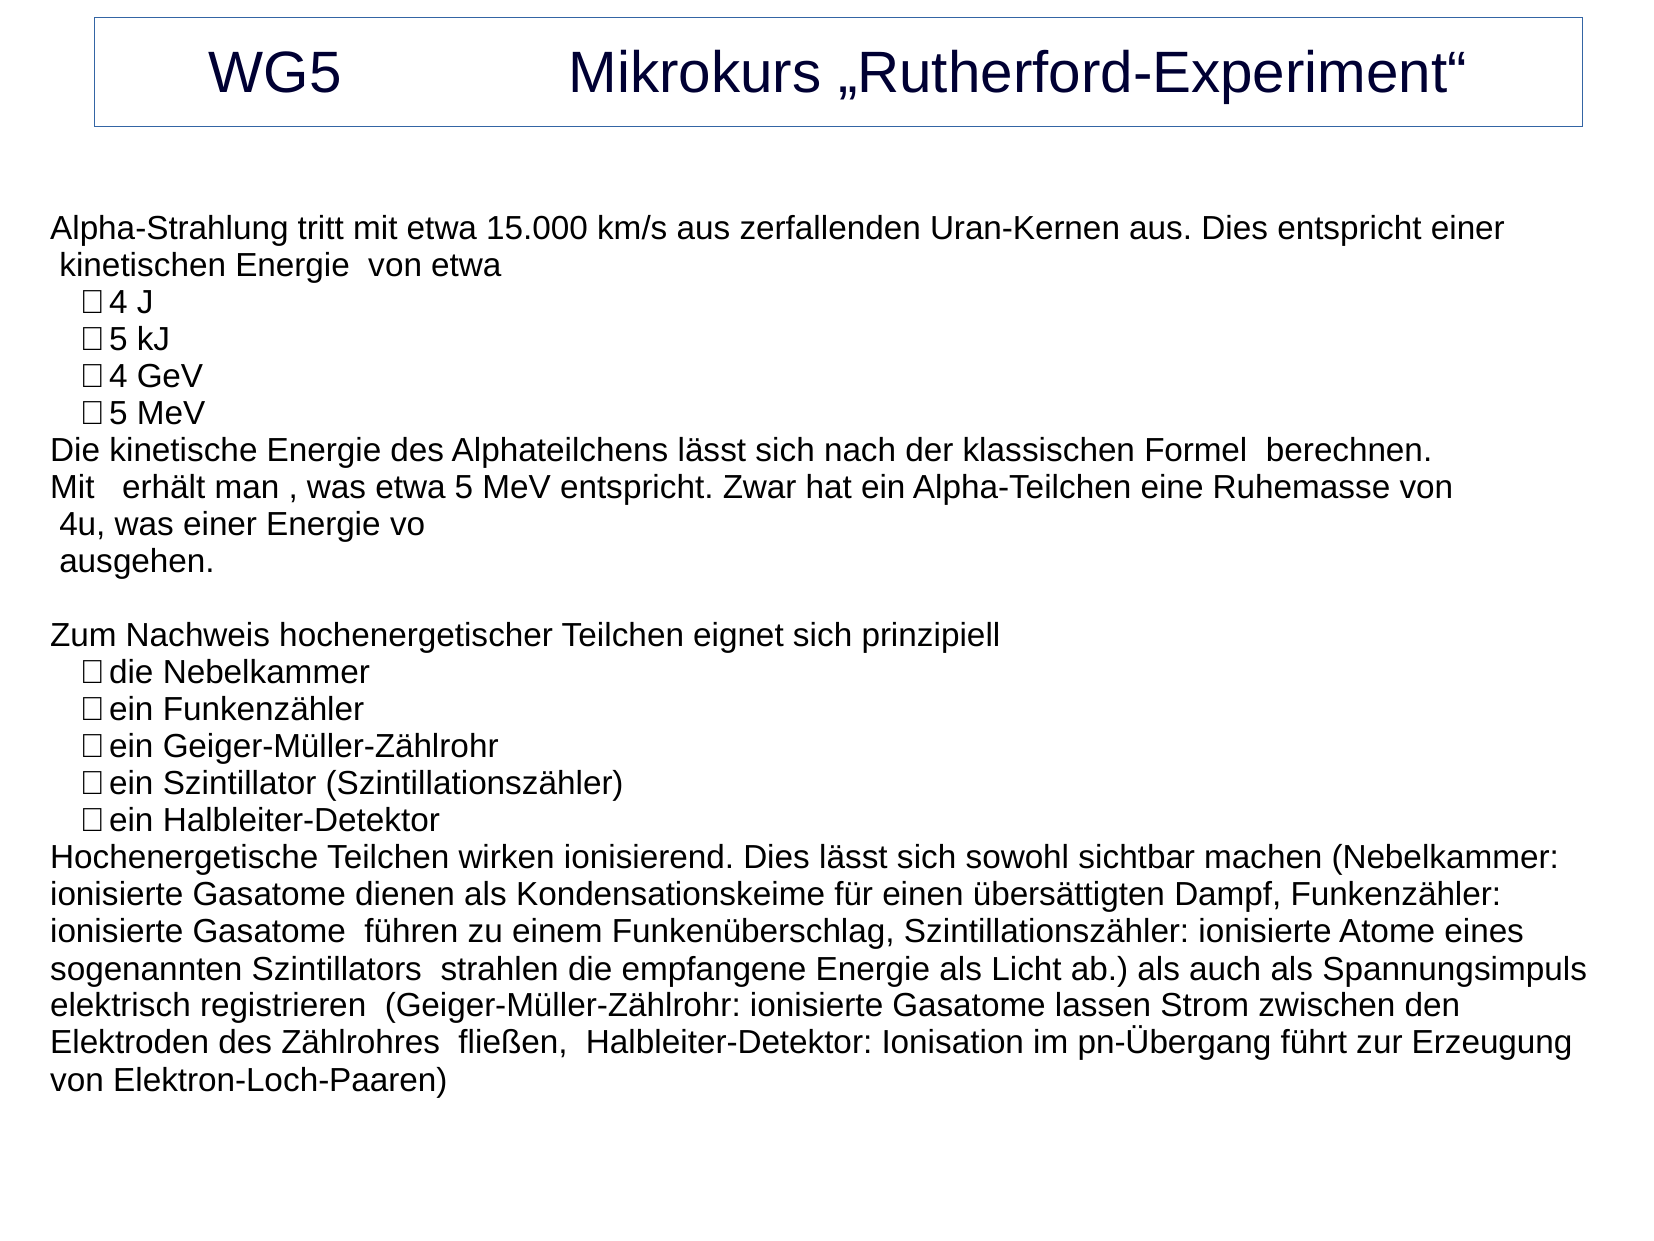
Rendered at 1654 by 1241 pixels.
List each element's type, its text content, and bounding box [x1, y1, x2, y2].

title WG5 Mikrokurs „Rutherford-Experiment“ [94, 17, 1583, 127]
text_box Alpha-Strahlung tritt mit etwa 15.000 km/s aus zerfallenden Uran-Kernen aus. Dies entspricht einer kinetischen Energie von etwa  4 J  5 kJ  4 GeV  5 MeV Die kinetische Energie des Alphateilchens lässt sich nach der klassischen Formel berechnen. Mit erhält man , was etwa 5 MeV entspricht. Zwar hat ein Alpha-Teilchen eine Ruhemasse von 4u, was einer Energie vo ausgehen. Zum Nachweis hochenergetischer Teilchen eignet sich prinzipiell  die Nebelkammer  ein Funkenzähler  ein Geiger-Müller-Zählrohr  ein Szintillator (Szintillationszähler)  ein Halbleiter-Detektor Hochenergetische Teilchen wirken ionisierend. Dies lässt sich sowohl sichtbar machen (Nebelkammer: ionisierte Gasatome dienen als Kondensationskeime für einen übersättigten Dampf, Funkenzähler: ionisierte Gasatome führen zu einem Funkenüberschlag, Szintillationszähler: ionisierte Atome eines sogenannten Szintillators strahlen die empfangene Energie als Licht ab.) als auch als Spannungsimpuls elektrisch registrieren (Geiger-Müller-Zählrohr: ionisierte Gasatome lassen Strom zwischen den Elektroden des Zählrohres fließen, Halbleiter-Detektor: Ionisation im pn-Übergang führt zur Erzeugung von Elektron-Loch-Paaren) [35, 164, 1619, 1182]
